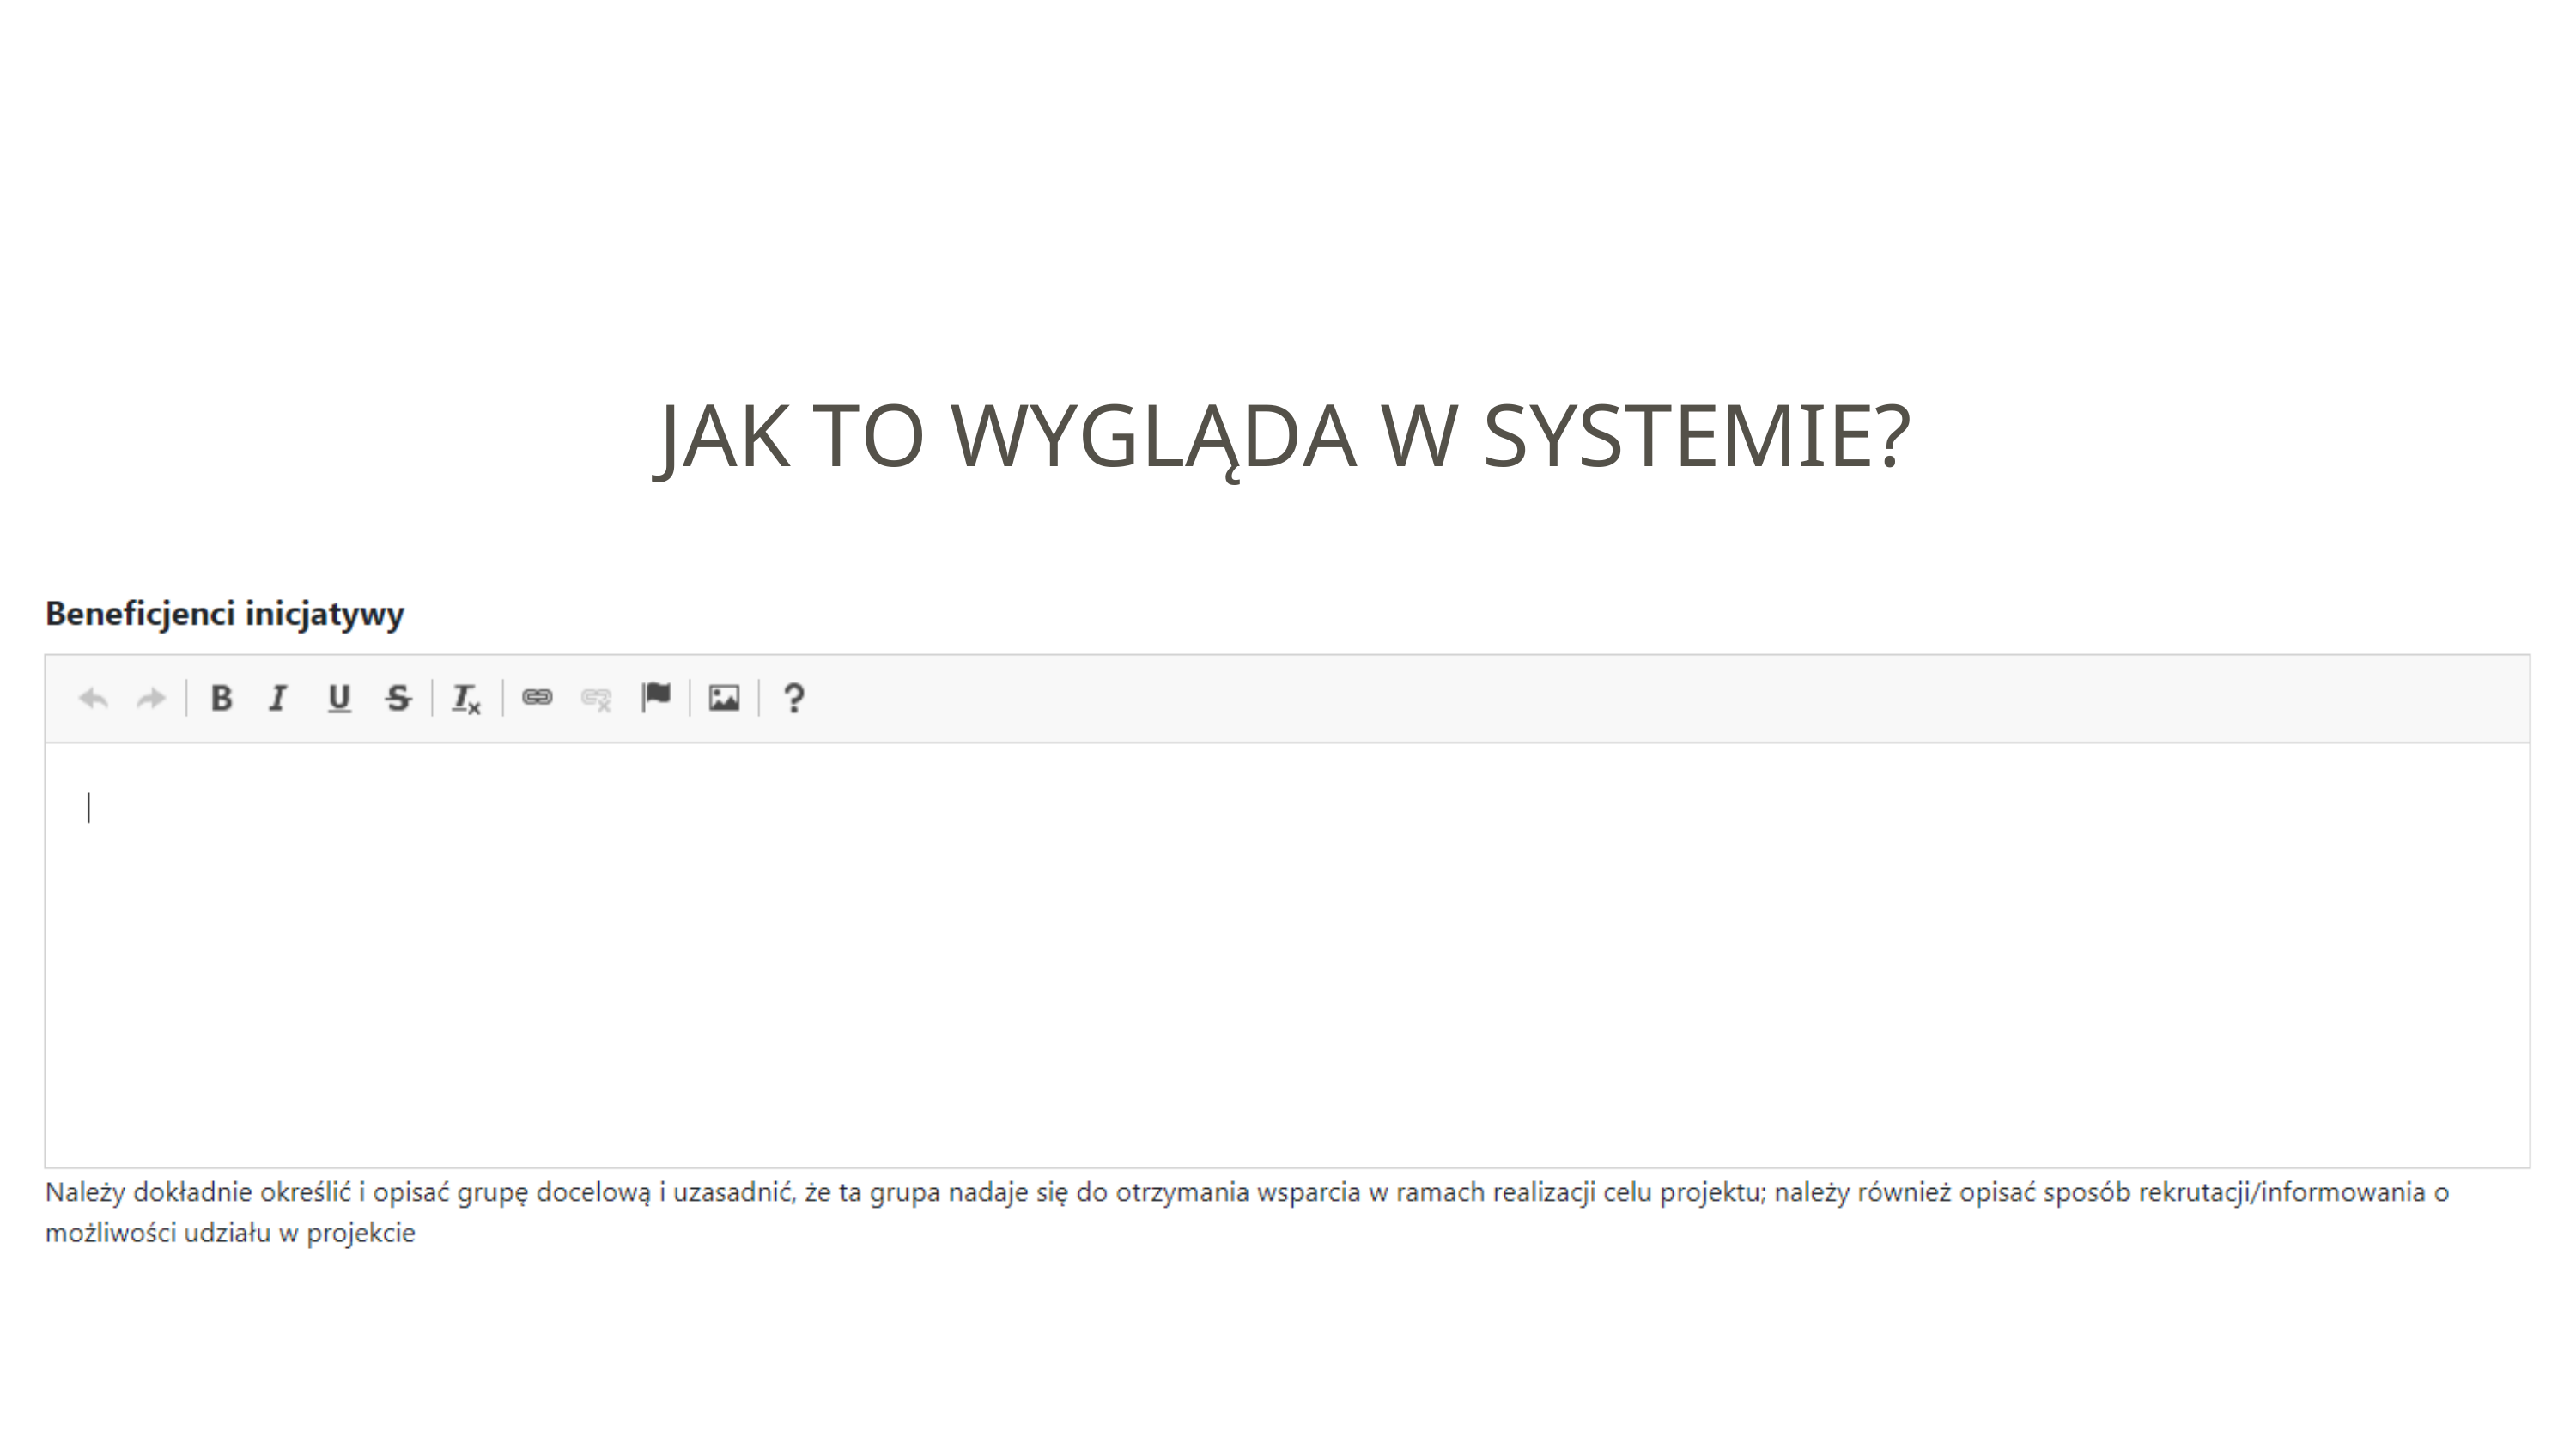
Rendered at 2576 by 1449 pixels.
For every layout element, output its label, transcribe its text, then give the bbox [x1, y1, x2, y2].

picture [39, 597, 2537, 1251]
text_box JAK TO WYGLĄDA W SYSTEMIE? [590, 374, 1984, 492]
